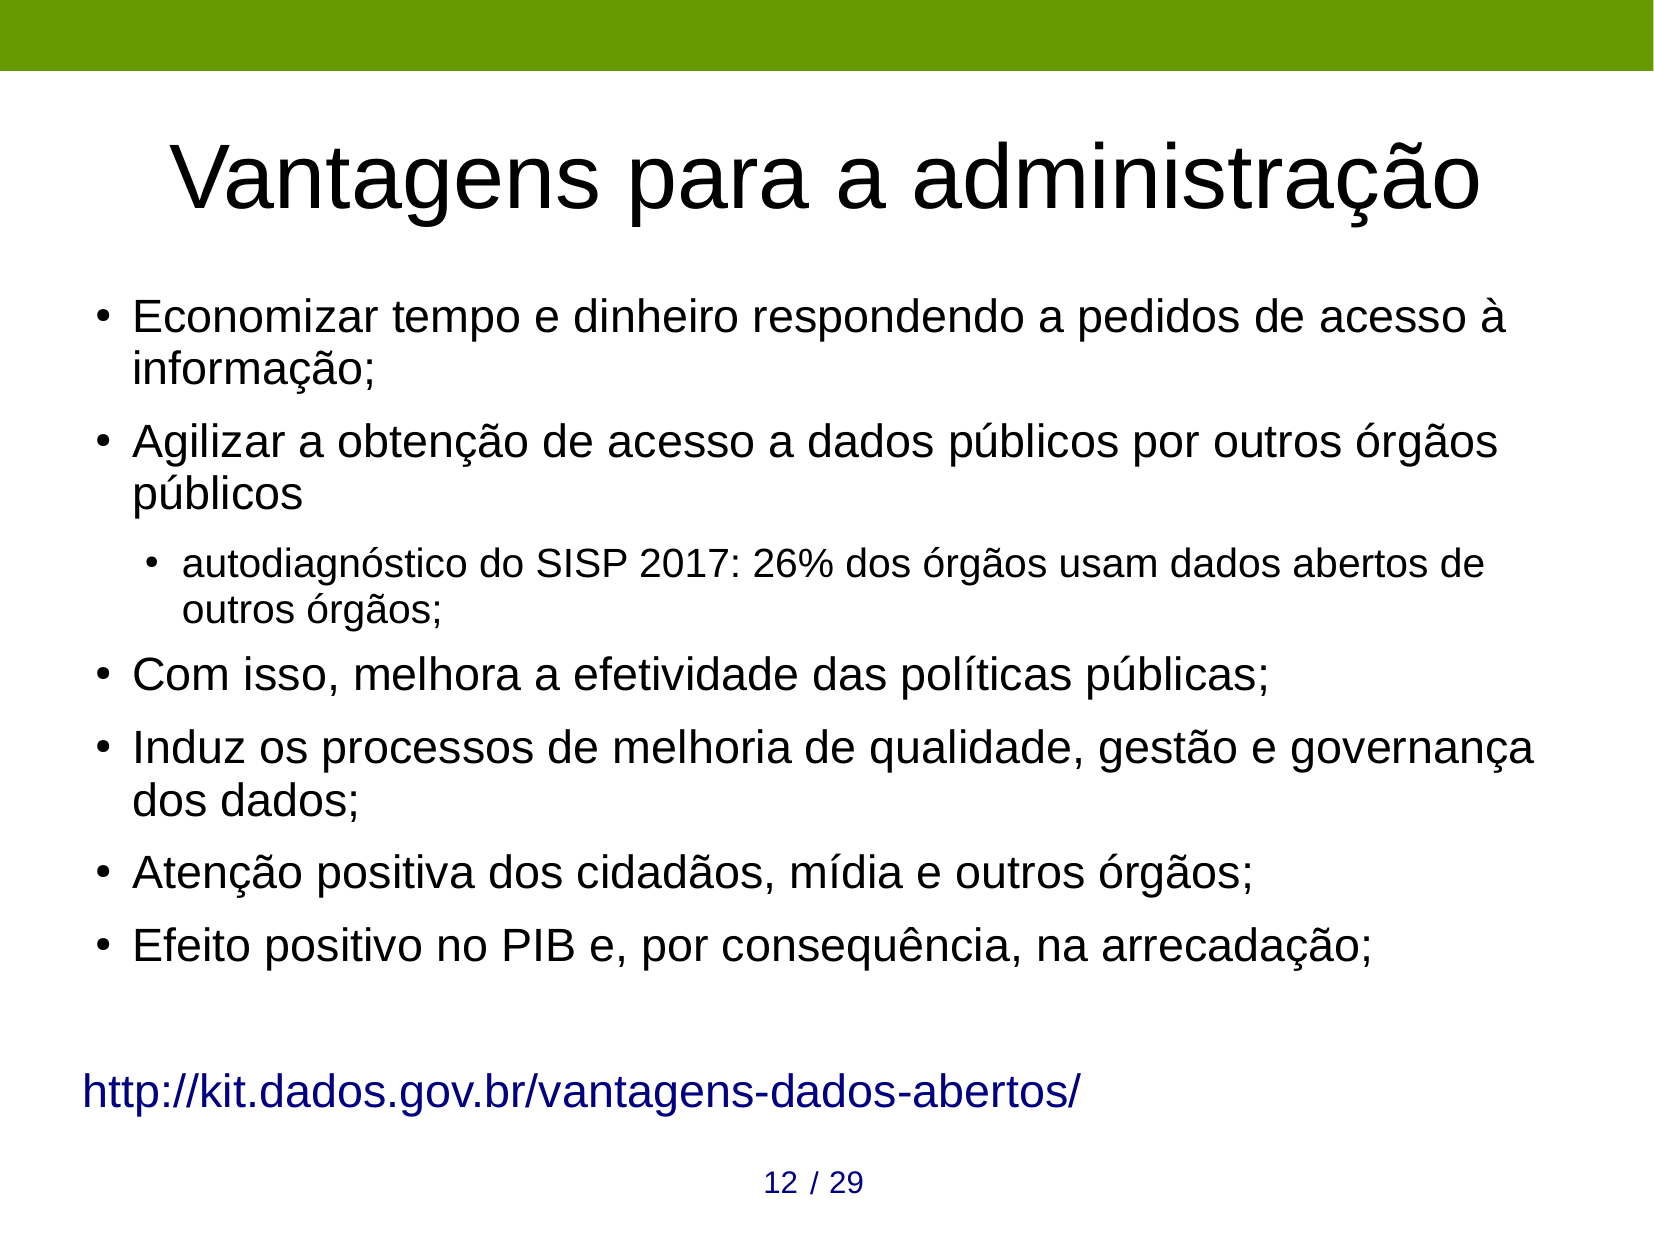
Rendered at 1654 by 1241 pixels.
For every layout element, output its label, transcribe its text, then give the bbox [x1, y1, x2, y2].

list Economizar tempo e dinheiro respondendo a pedidos de acesso à informação; Agilizar a obtenção de acesso a dados públicos por outros órgãos públicos autodiagnóstico do SISP 2017: 26% dos órgãos usam dados abertos de outros órgãos; Com isso, melhora a efetividade das políticas públicas; Induz os processos de melhoria de qualidade, gestão e governança dos dados; Atenção positiva dos cidadãos, mídia e outros órgãos; Efeito positivo no PIB e, por consequência, na arrecadação; http://kit.dados.gov.br/vantagens-dados-abertos/ [82, 290, 1571, 1123]
title Vantagens para a administração [82, 73, 1571, 281]
title / [779, 1158, 851, 1208]
text_box <número> [640, 1158, 814, 1217]
text_box 29 [814, 1158, 920, 1209]
